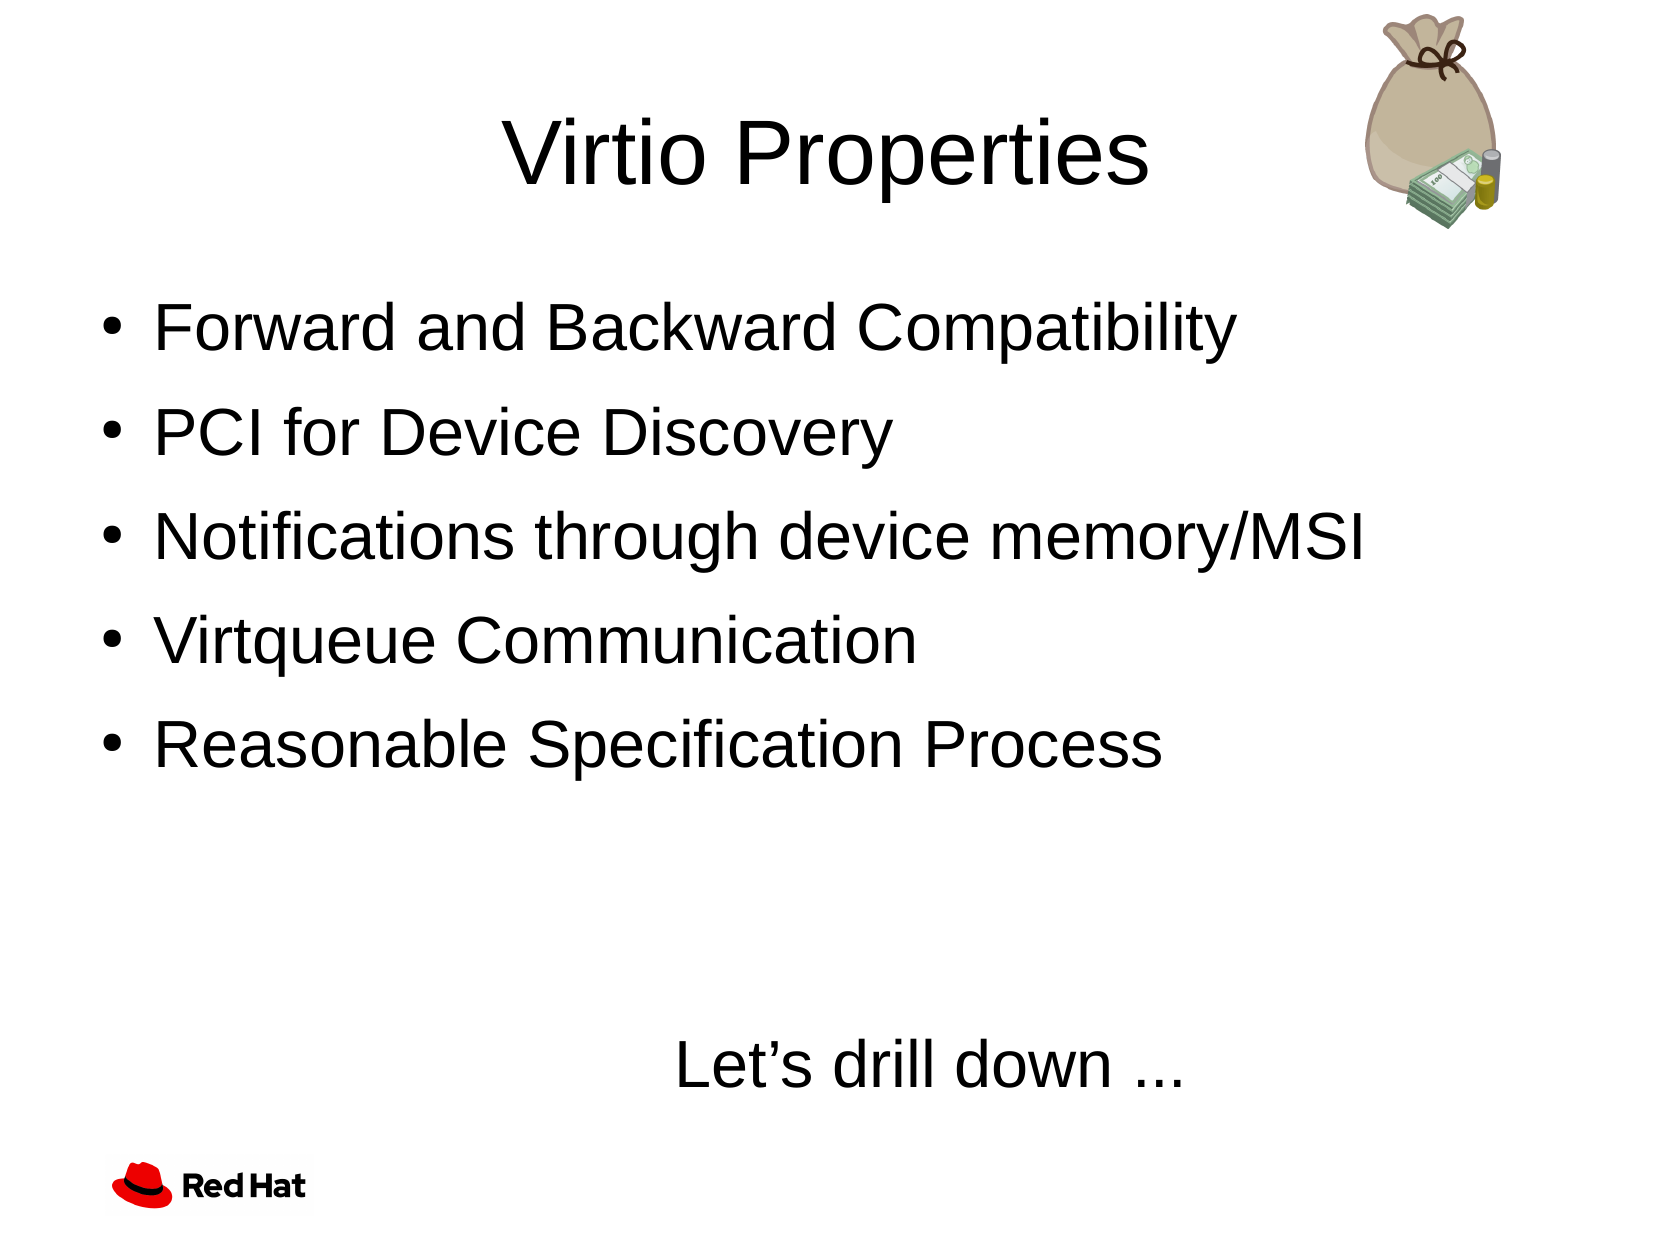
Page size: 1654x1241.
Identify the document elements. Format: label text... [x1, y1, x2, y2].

picture [1365, 14, 1501, 230]
picture [105, 1154, 314, 1216]
list Forward and Backward Compatibility PCI for Device Discovery Notifications through device memory/MSI Virtqueue Communication Reasonable Specification Process [82, 290, 1571, 1010]
text_box Let’s drill down ... [660, 1020, 1246, 1185]
title Virtio Properties [82, 49, 1571, 257]
